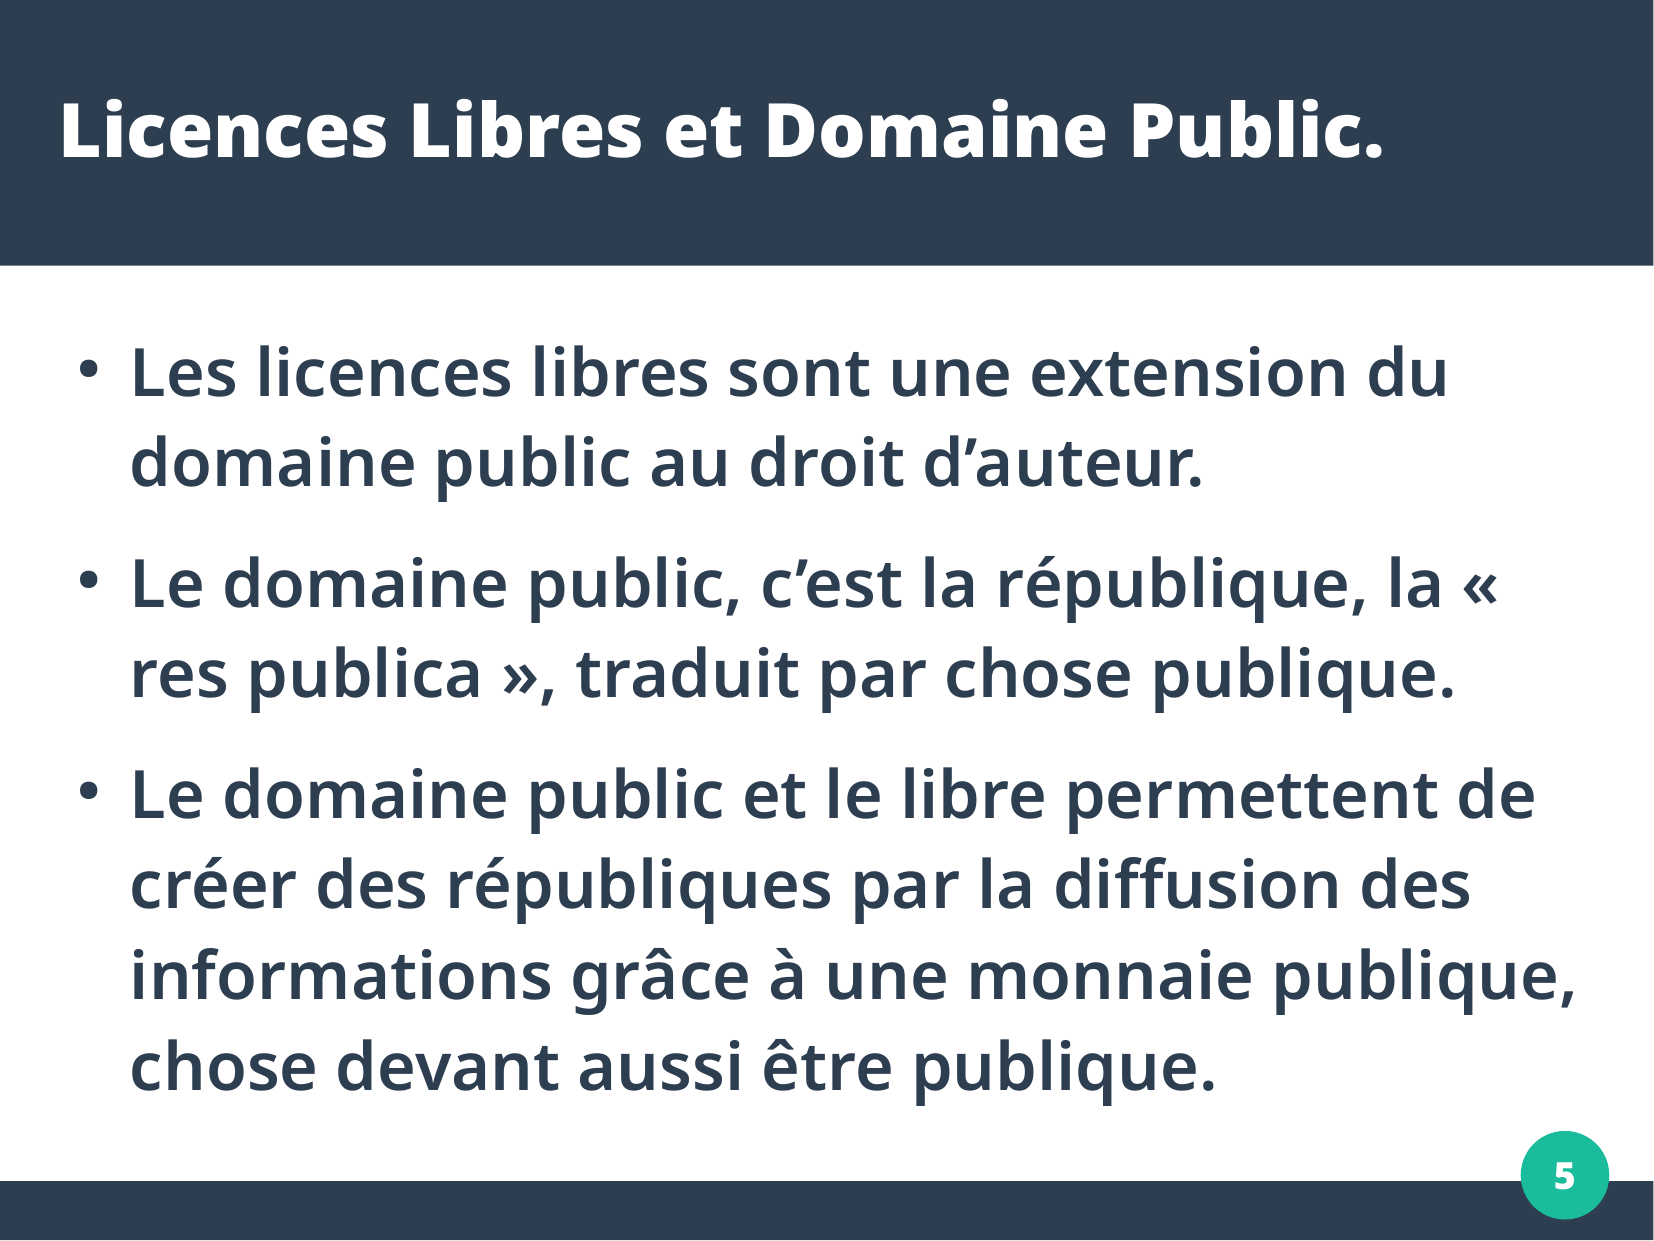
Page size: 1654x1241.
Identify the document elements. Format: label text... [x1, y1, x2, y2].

list Les licences libres sont une extension du domaine public au droit d’auteur. Le domaine public, c’est la république, la « res publica », traduit par chose publique. Le domaine public et le libre permettent de créer des républiques par la diffusion des informations grâce à une monnaie publique, chose devant aussi être publique. [59, 324, 1595, 1152]
title Licences Libres et Domaine Public. [59, 49, 1595, 207]
